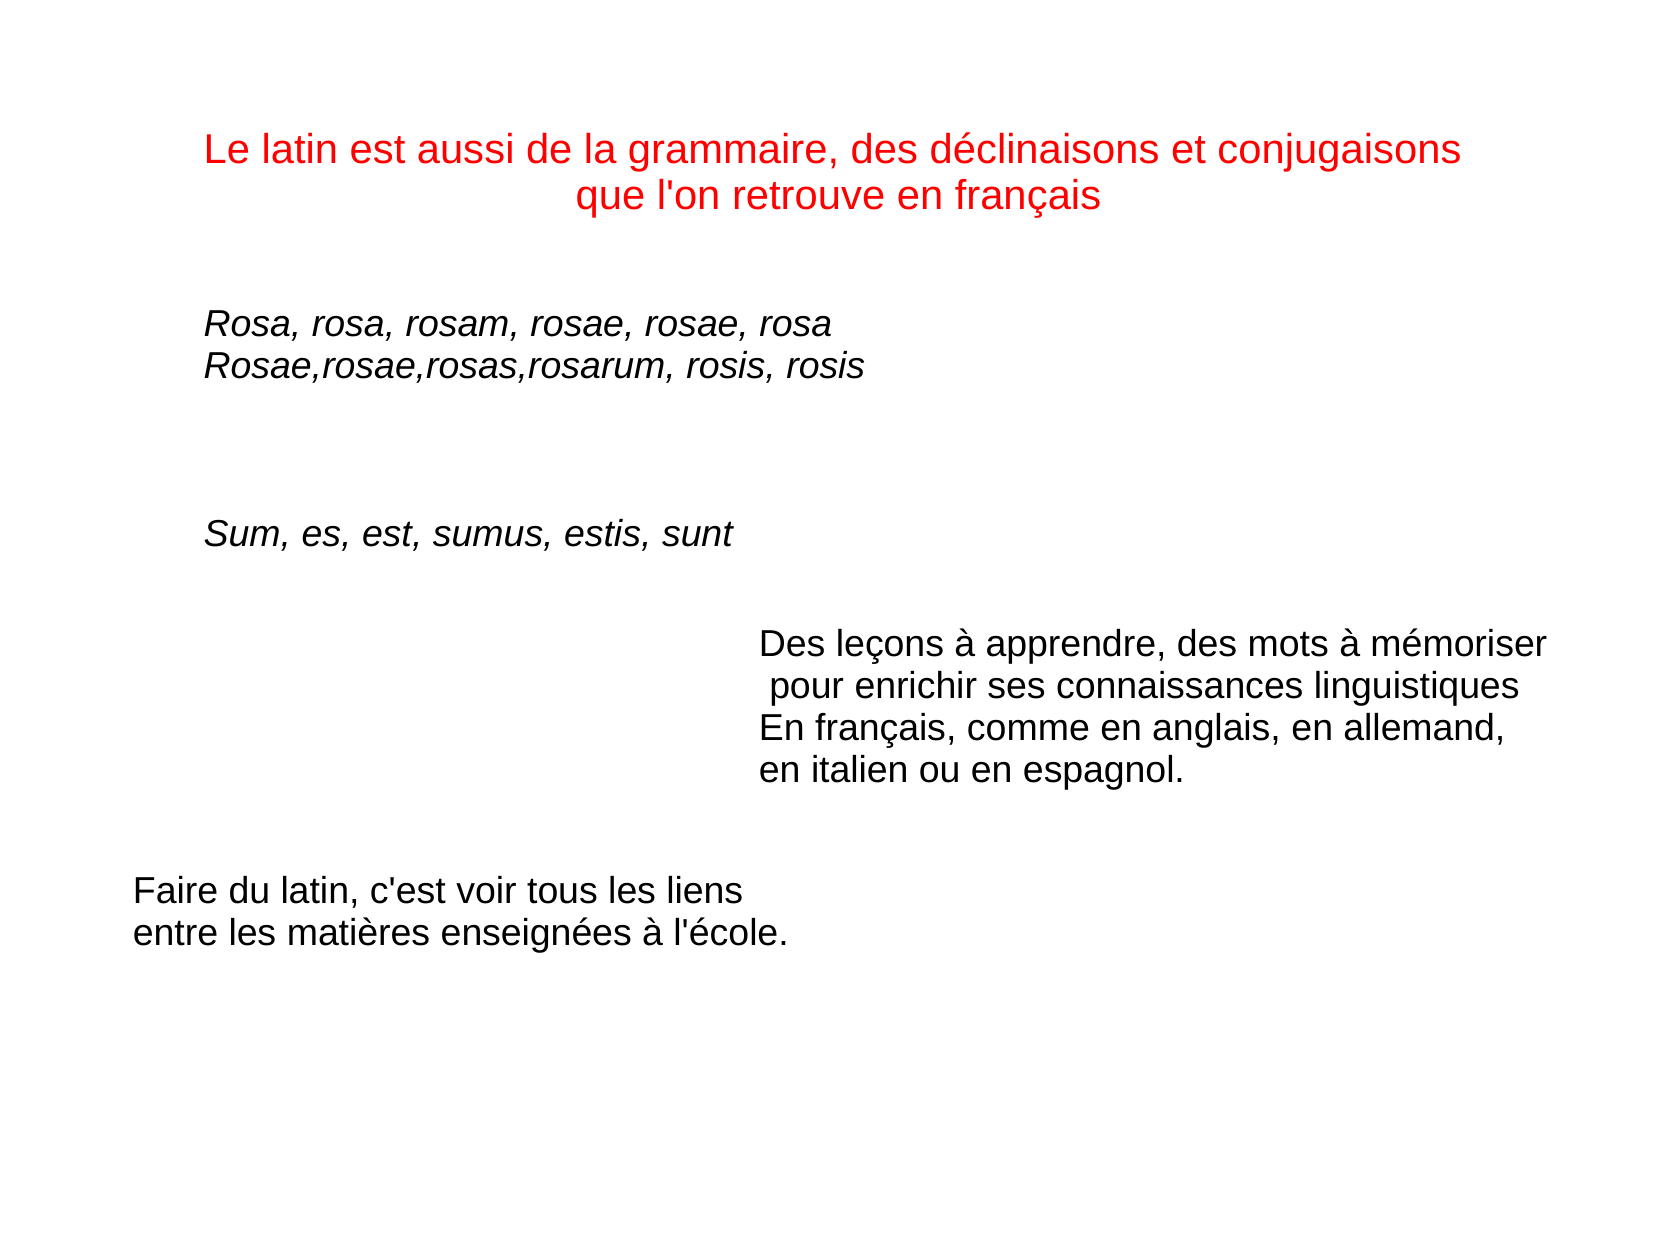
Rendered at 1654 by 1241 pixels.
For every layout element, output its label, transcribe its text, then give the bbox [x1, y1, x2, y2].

text_box Le latin est aussi de la grammaire, des déclinaisons et conjugaisons que l'on retrouve en français Rosa, rosa, rosam, rosae, rosae, rosa Rosae,rosae,rosas,rosarum, rosis, rosis Sum, es, est, sumus, estis, sunt [188, 118, 1489, 857]
text_box Des leçons à apprendre, des mots à mémoriser pour enrichir ses connaissances linguistiques En français, comme en anglais, en allemand, en italien ou en espagnol. [744, 531, 1654, 883]
text_box Faire du latin, c'est voir tous les liens entre les matières enseignées à l'école. [118, 862, 815, 962]
